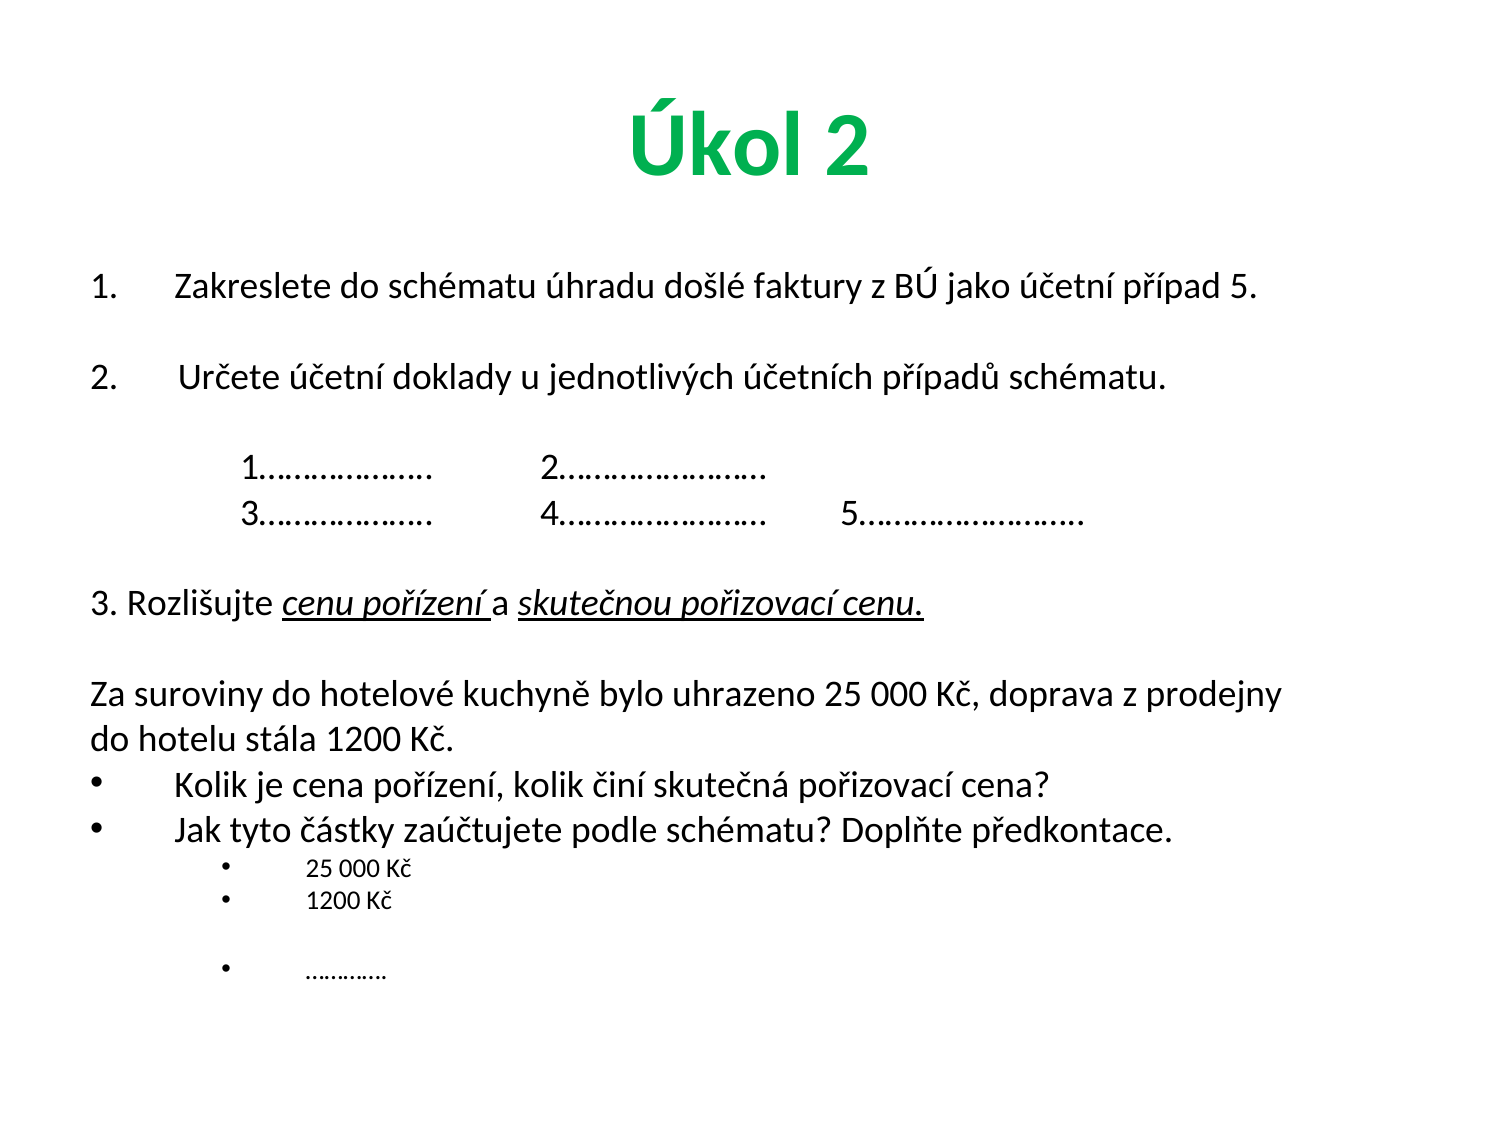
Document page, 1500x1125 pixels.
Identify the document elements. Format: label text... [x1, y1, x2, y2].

title Úkol 2 [75, 45, 1426, 233]
list Zakreslete do schématu úhradu došlé faktury z BÚ jako účetní případ 5. 2. Určete účetní doklady u jednotlivých účetních případů schématu. 1……………….. 2…………………… 3……………….. 4…………………… 5…………………….. 3. Rozlišujte cenu pořízení a skutečnou pořizovací cenu. Za suroviny do hotelové kuchyně bylo uhrazeno 25 000 Kč, doprava z prodejny do hotelu stála 1200 Kč. Kolik je cena pořízení, kolik činí skutečná pořizovací cena? Jak tyto částky zaúčtujete podle schématu? Doplňte předkontace. 25 000 Kč 1200 Kč …………. [75, 262, 1426, 1006]
